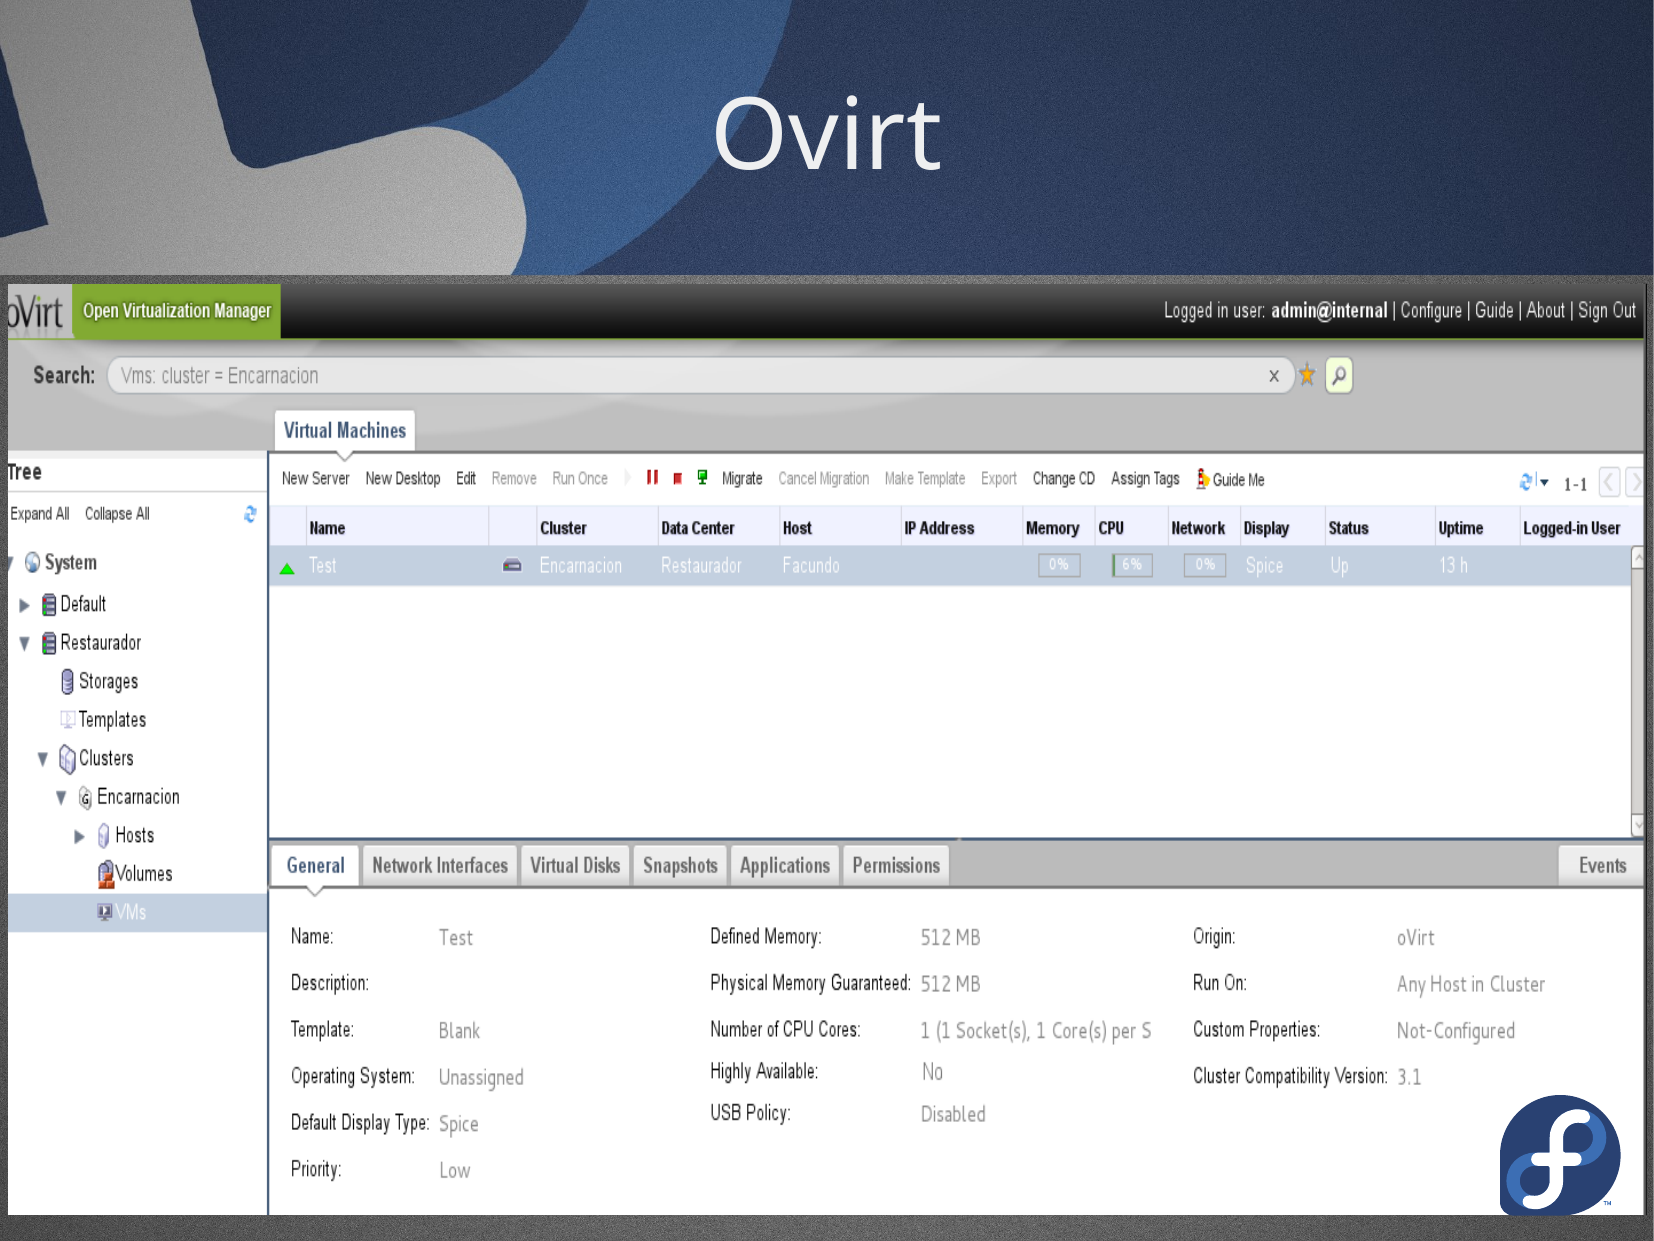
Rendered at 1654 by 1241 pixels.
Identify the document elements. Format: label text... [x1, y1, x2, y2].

text_box Ovirt [88, 29, 1565, 237]
picture [0, 0, 1654, 1241]
